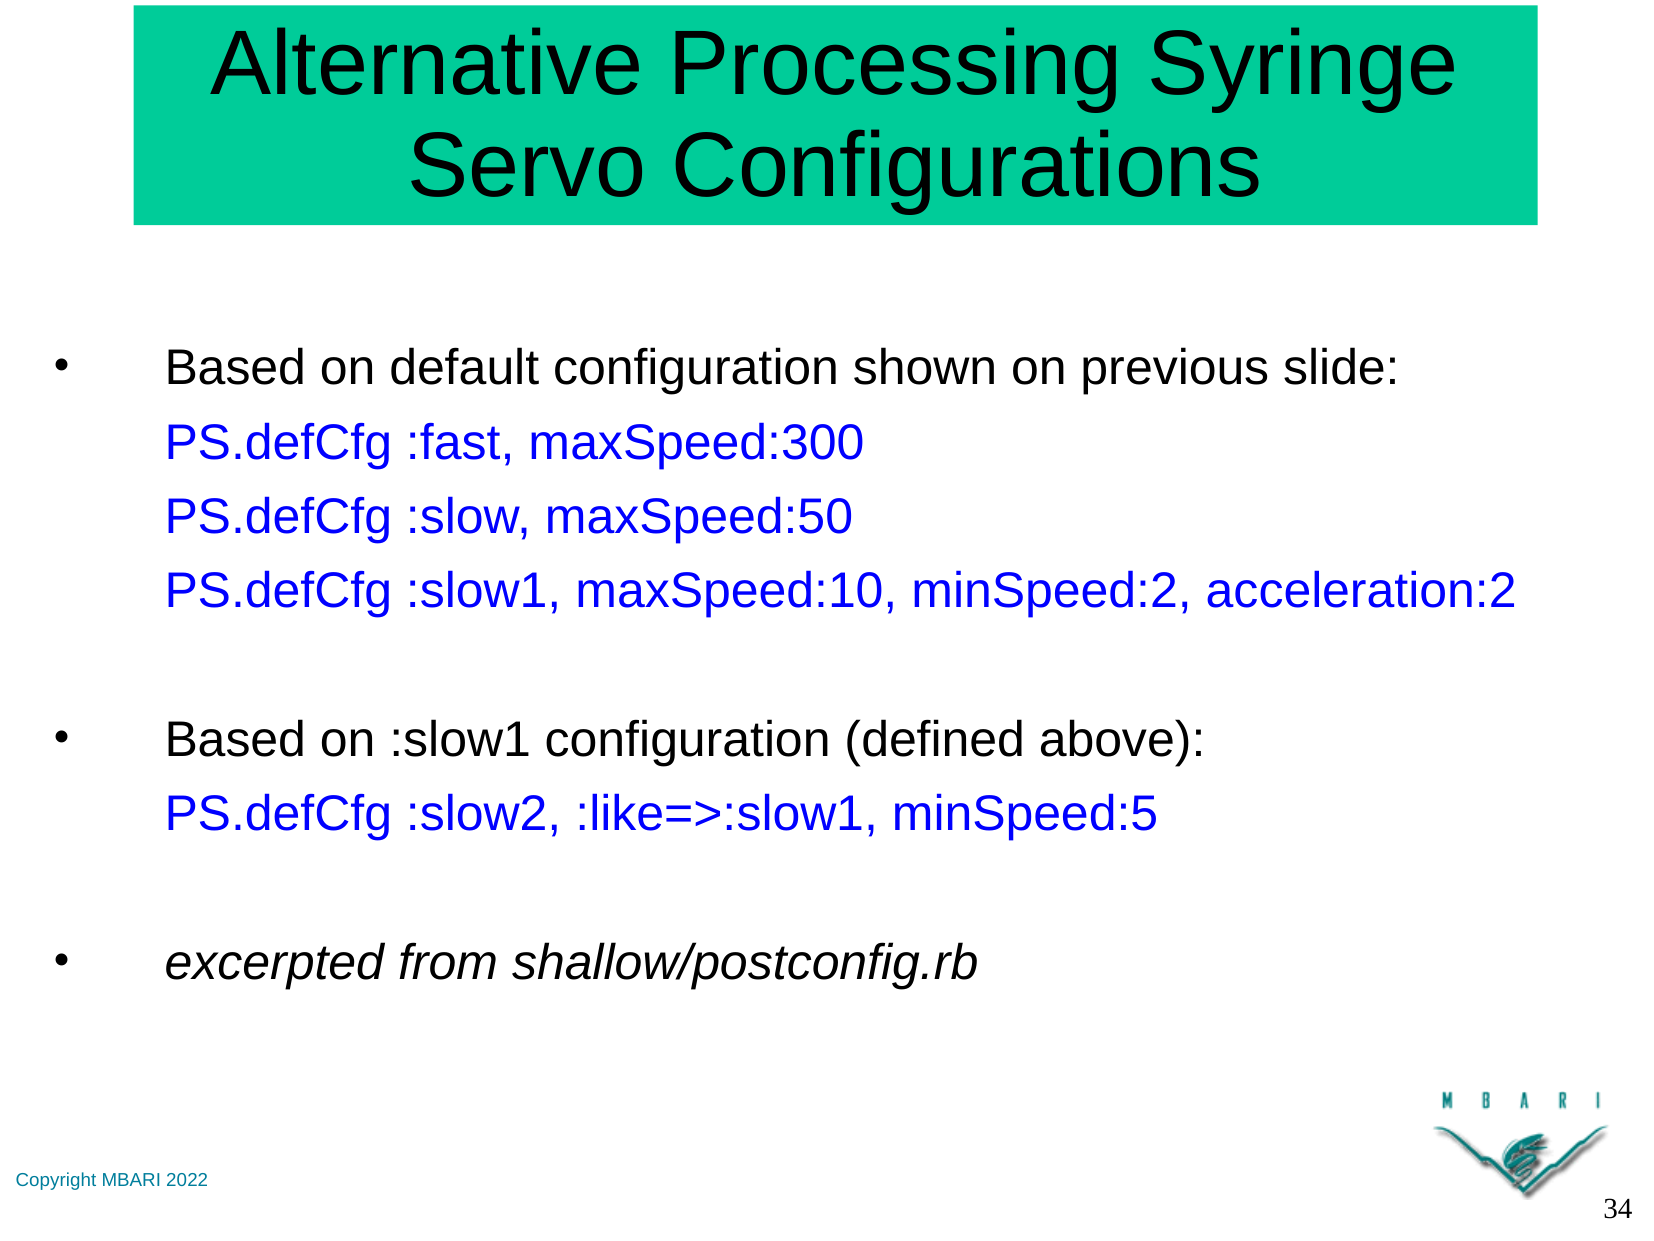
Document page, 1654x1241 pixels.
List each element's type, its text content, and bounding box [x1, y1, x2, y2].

picture [1426, 1163, 1613, 1200]
list Based on default configuration shown on previous slide: PS.defCfg :fast, maxSpeed:300 PS.defCfg :slow, maxSpeed:50 PS.defCfg :slow1, maxSpeed:10, minSpeed:2, acceleration:2 Based on :slow1 configuration (defined above): PS.defCfg :slow2, :like=>:slow1, minSpeed:5 excerpted from shallow/postconfig.rb [37, 253, 1613, 1163]
title Alternative Processing Syringe Servo Configurations [133, 5, 1538, 226]
